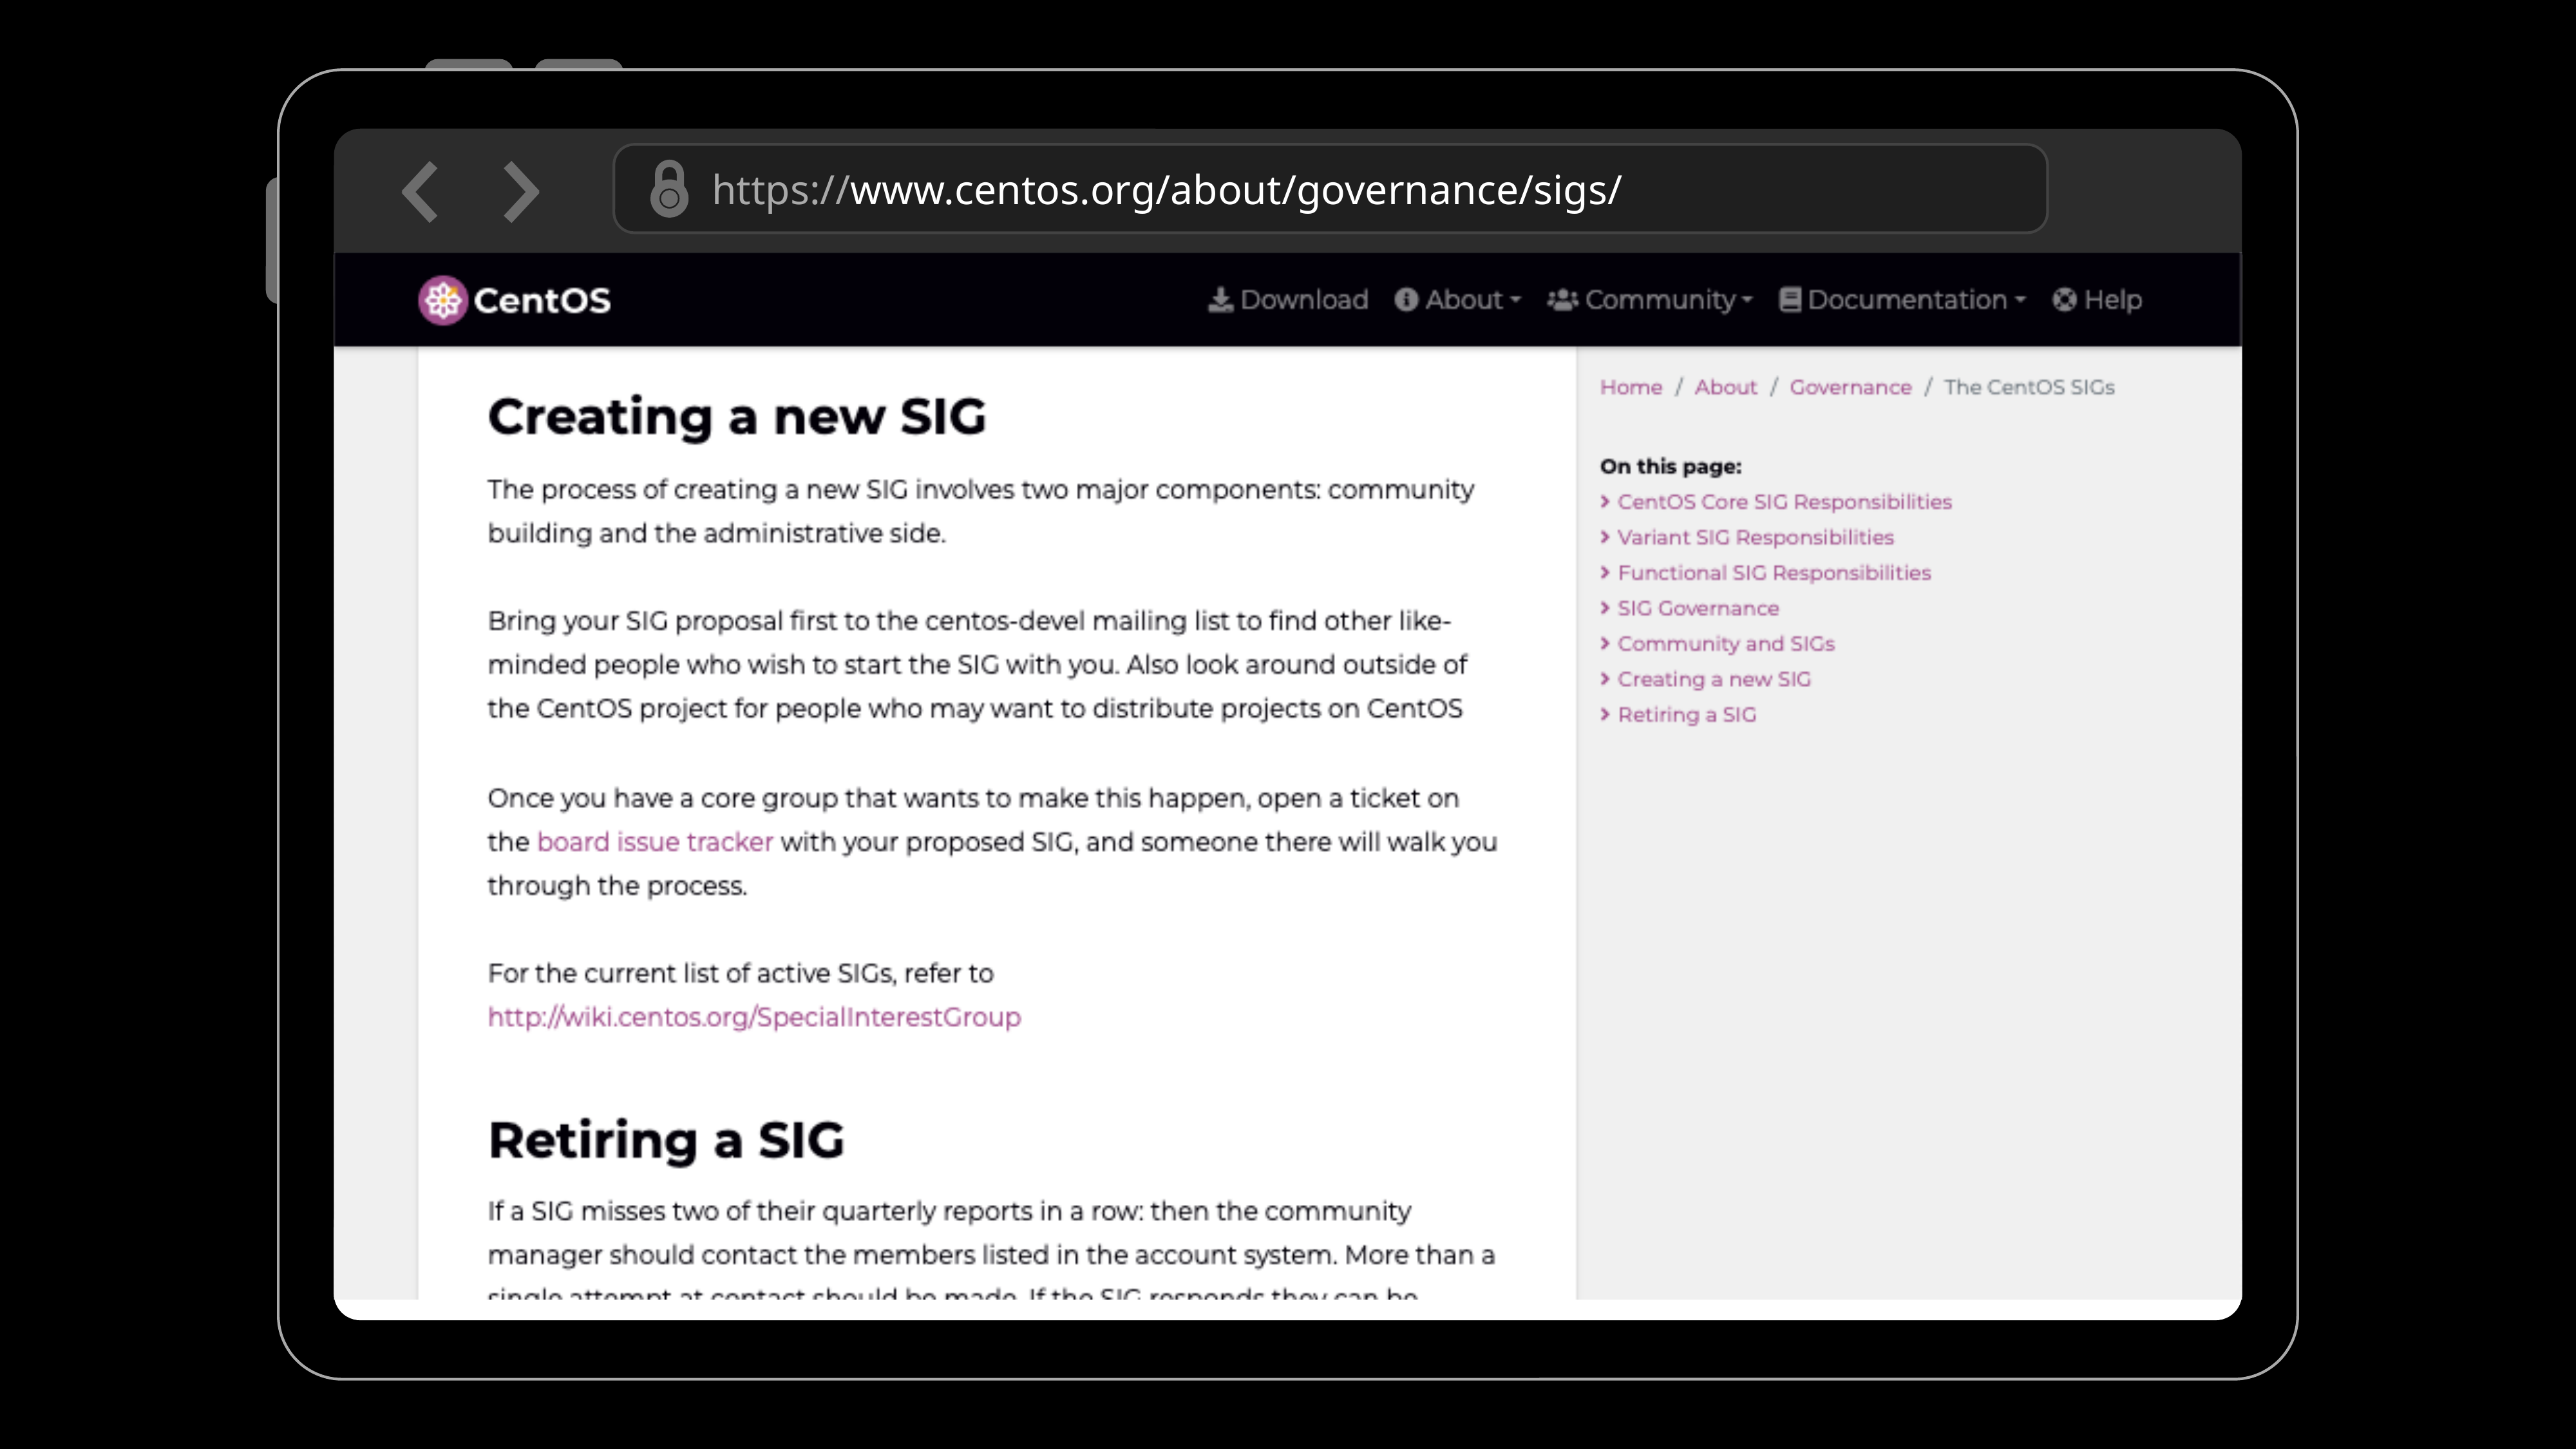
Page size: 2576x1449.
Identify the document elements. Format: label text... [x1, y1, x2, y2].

text_box [265, 59, 2298, 1379]
text_box https://www.centos.org/about/governance/sigs/ [706, 158, 1739, 218]
picture [334, 252, 2242, 1300]
